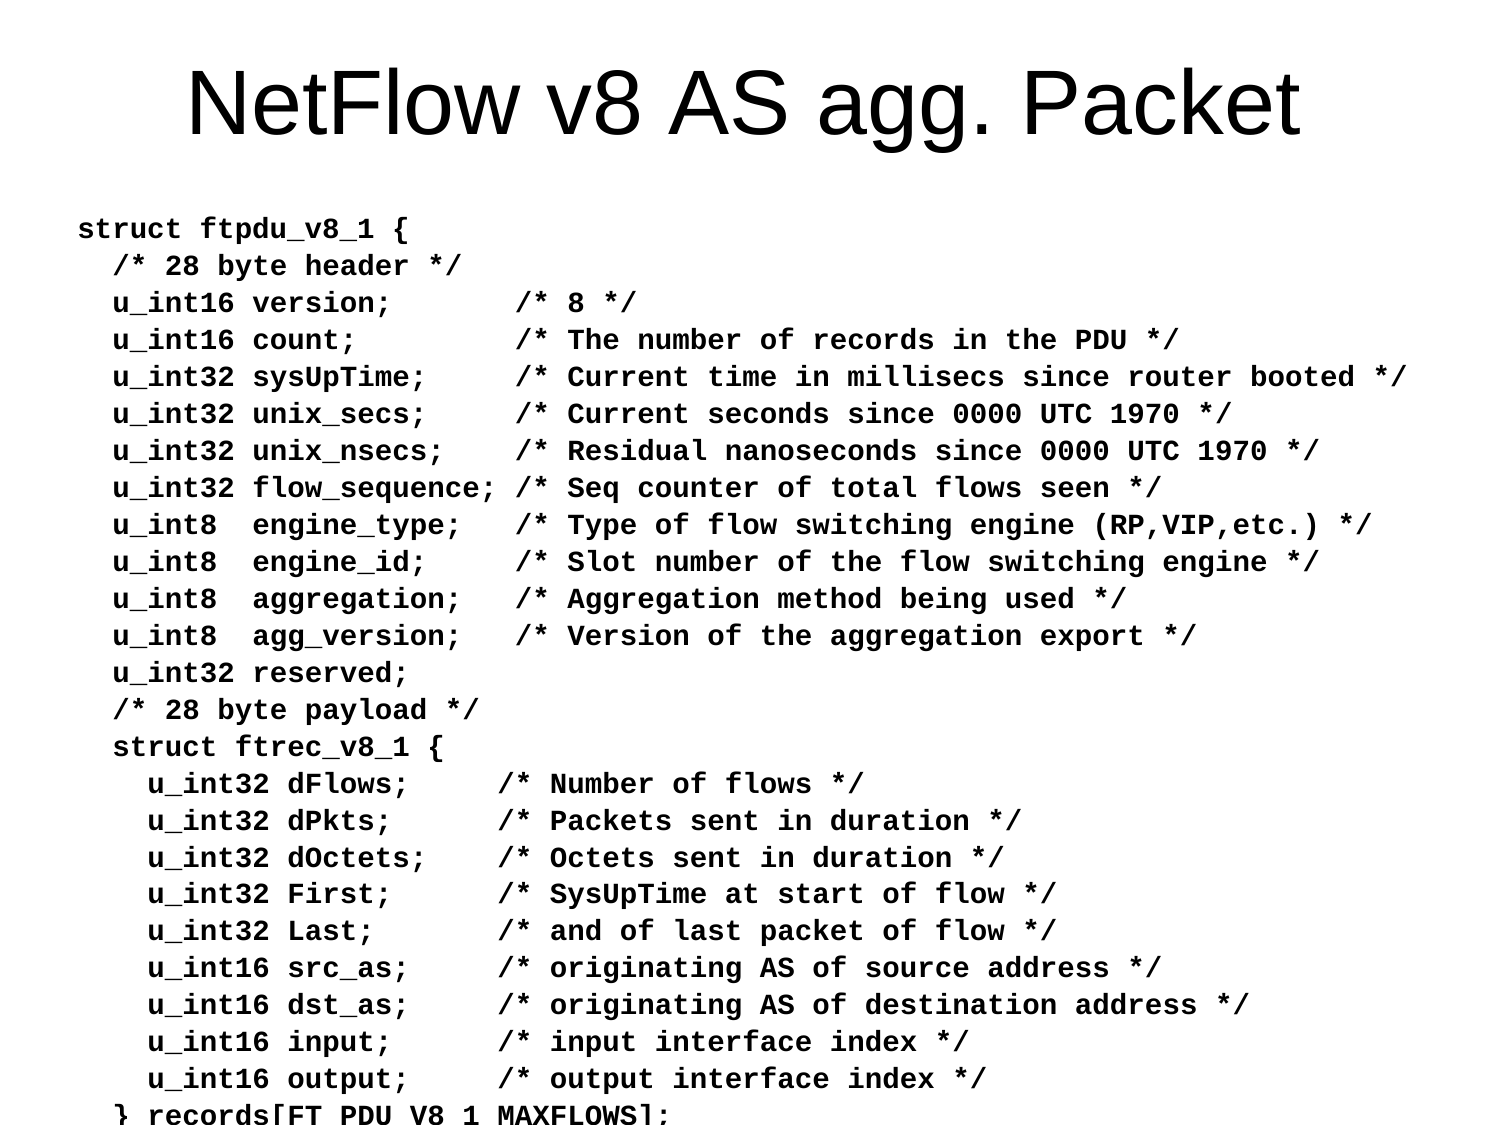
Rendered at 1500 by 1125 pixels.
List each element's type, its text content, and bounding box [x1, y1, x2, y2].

text_box struct ftpdu_v8_1 { /* 28 byte header */ u_int16 version; /* 8 */ u_int16 count; /* The number of records in the PDU */ u_int32 sysUpTime; /* Current time in millisecs since router booted */ u_int32 unix_secs; /* Current seconds since 0000 UTC 1970 */ u_int32 unix_nsecs; /* Residual nanoseconds since 0000 UTC 1970 */ u_int32 flow_sequence; /* Seq counter of total flows seen */ u_int8 engine_type; /* Type of flow switching engine (RP,VIP,etc.) */ u_int8 engine_id; /* Slot number of the flow switching engine */ u_int8 aggregation; /* Aggregation method being used */ u_int8 agg_version; /* Version of the aggregation export */ u_int32 reserved; /* 28 byte payload */ struct ftrec_v8_1 { u_int32 dFlows; /* Number of flows */ u_int32 dPkts; /* Packets sent in duration */ u_int32 dOctets; /* Octets sent in duration */ u_int32 First; /* SysUpTime at start of flow */ u_int32 Last; /* and of last packet of flow */ u_int16 src_as; /* originating AS of source address */ u_int16 dst_as; /* originating AS of destination address */ u_int16 input; /* input interface index */ u_int16 output; /* output interface index */ } records[FT_PDU_V8_1_MAXFLOWS]; }; [62, 202, 1419, 1125]
title NetFlow v8 AS agg. Packet [112, 39, 1375, 202]
